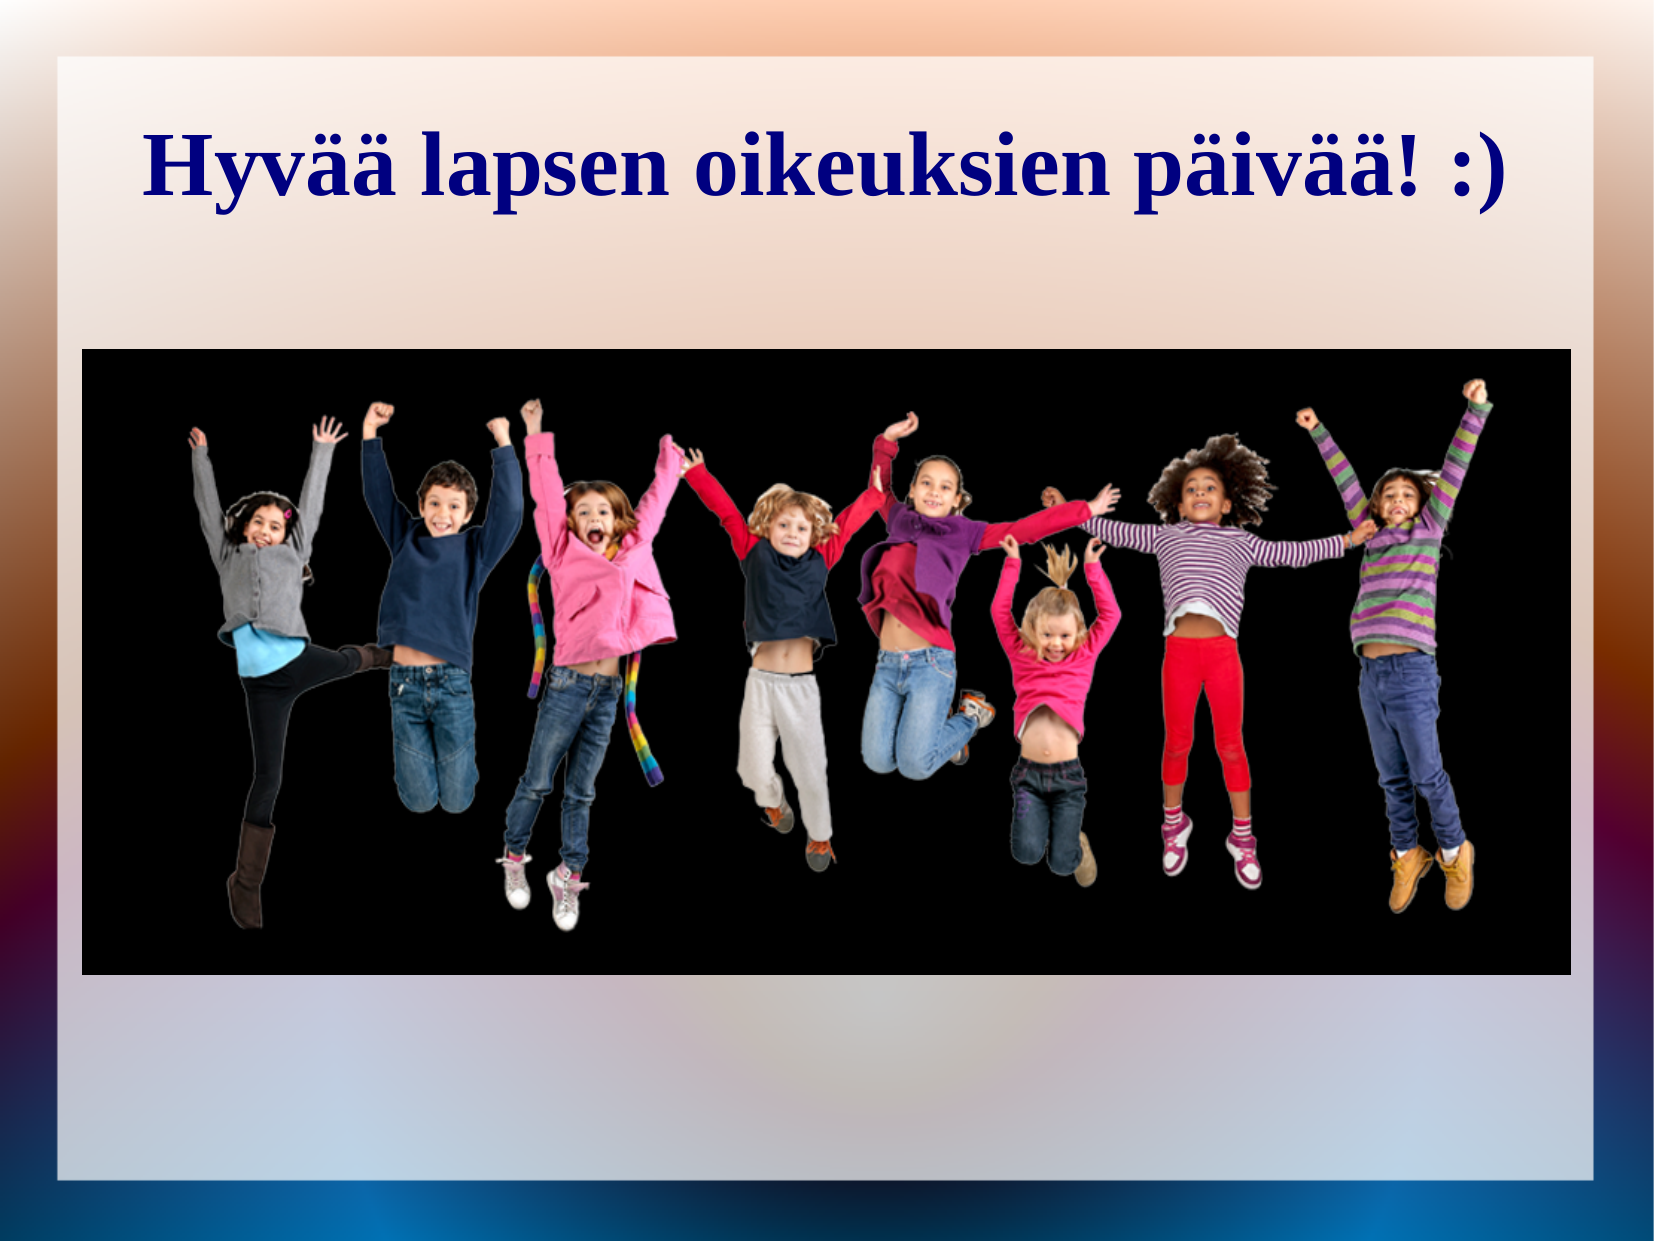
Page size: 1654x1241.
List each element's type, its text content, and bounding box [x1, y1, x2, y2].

title Hyvää lapsen oikeuksien päivää! :) [82, 55, 1571, 263]
picture [82, 349, 1571, 975]
